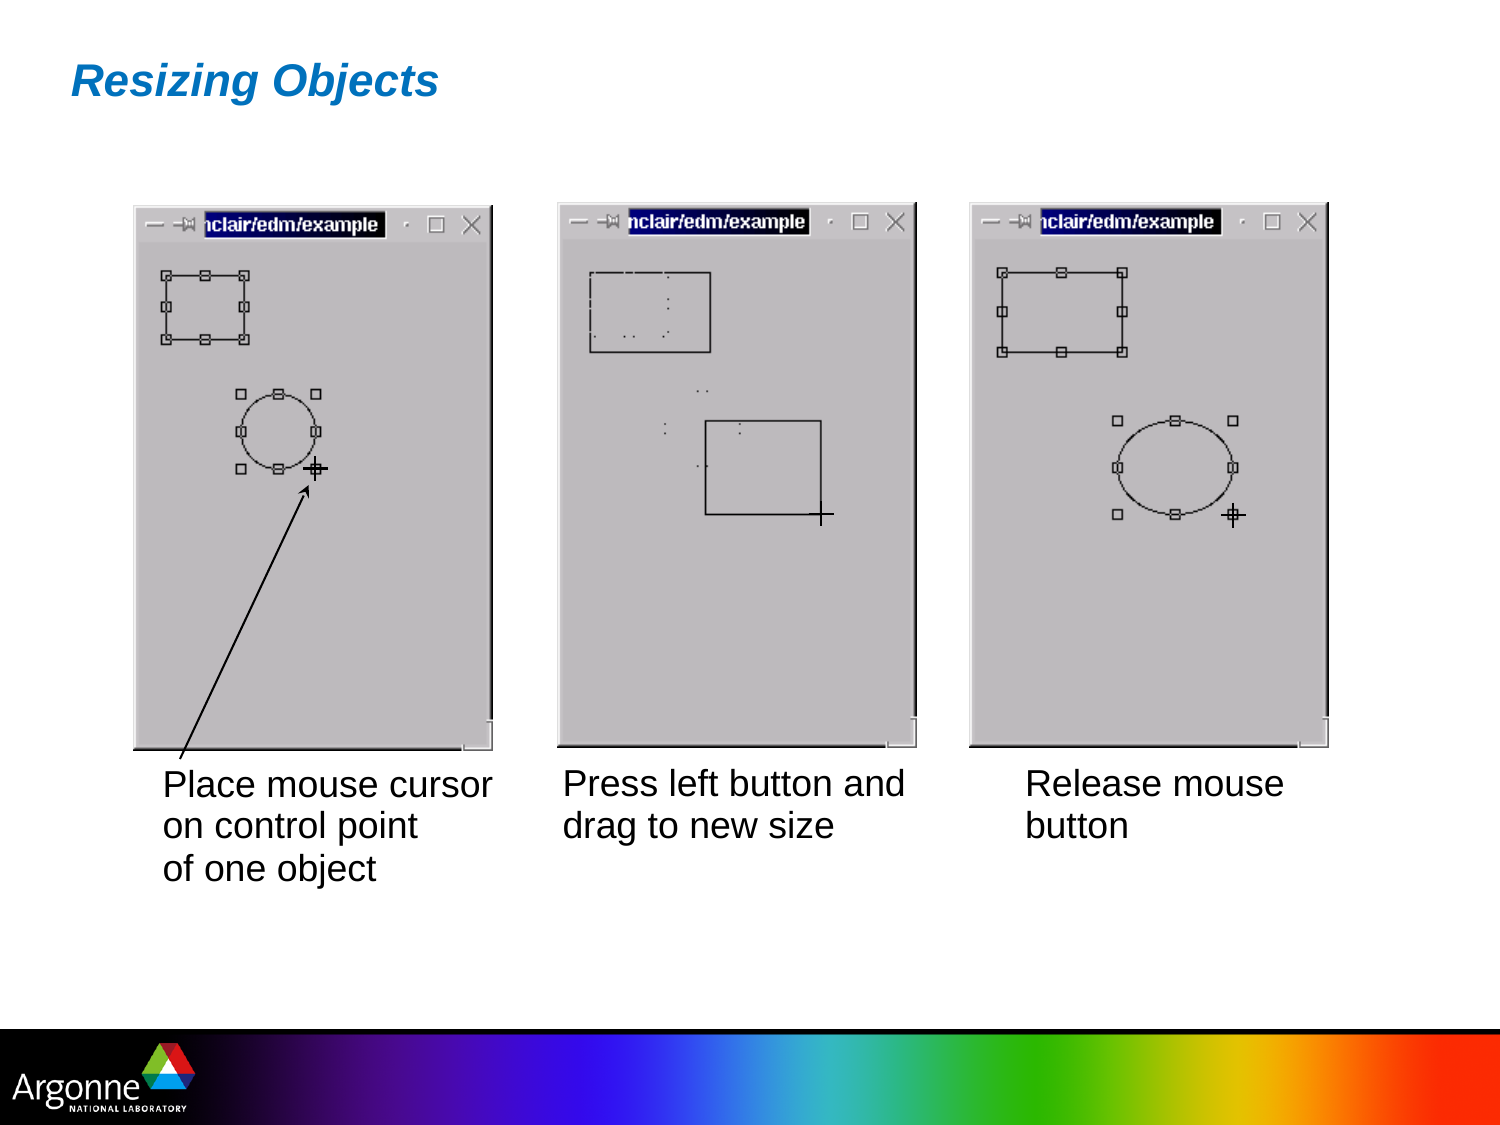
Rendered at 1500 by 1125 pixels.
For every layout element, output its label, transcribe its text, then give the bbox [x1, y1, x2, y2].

picture [557, 202, 917, 748]
text_box Press left button and drag to new size [547, 755, 922, 855]
picture [969, 202, 1329, 748]
picture [133, 205, 493, 751]
picture [0, 1029, 1500, 1125]
text_box Place mouse cursor on control point of one object [147, 755, 509, 897]
text_box Release mouse button [1009, 755, 1300, 855]
title Resizing Objects [55, 40, 1361, 125]
